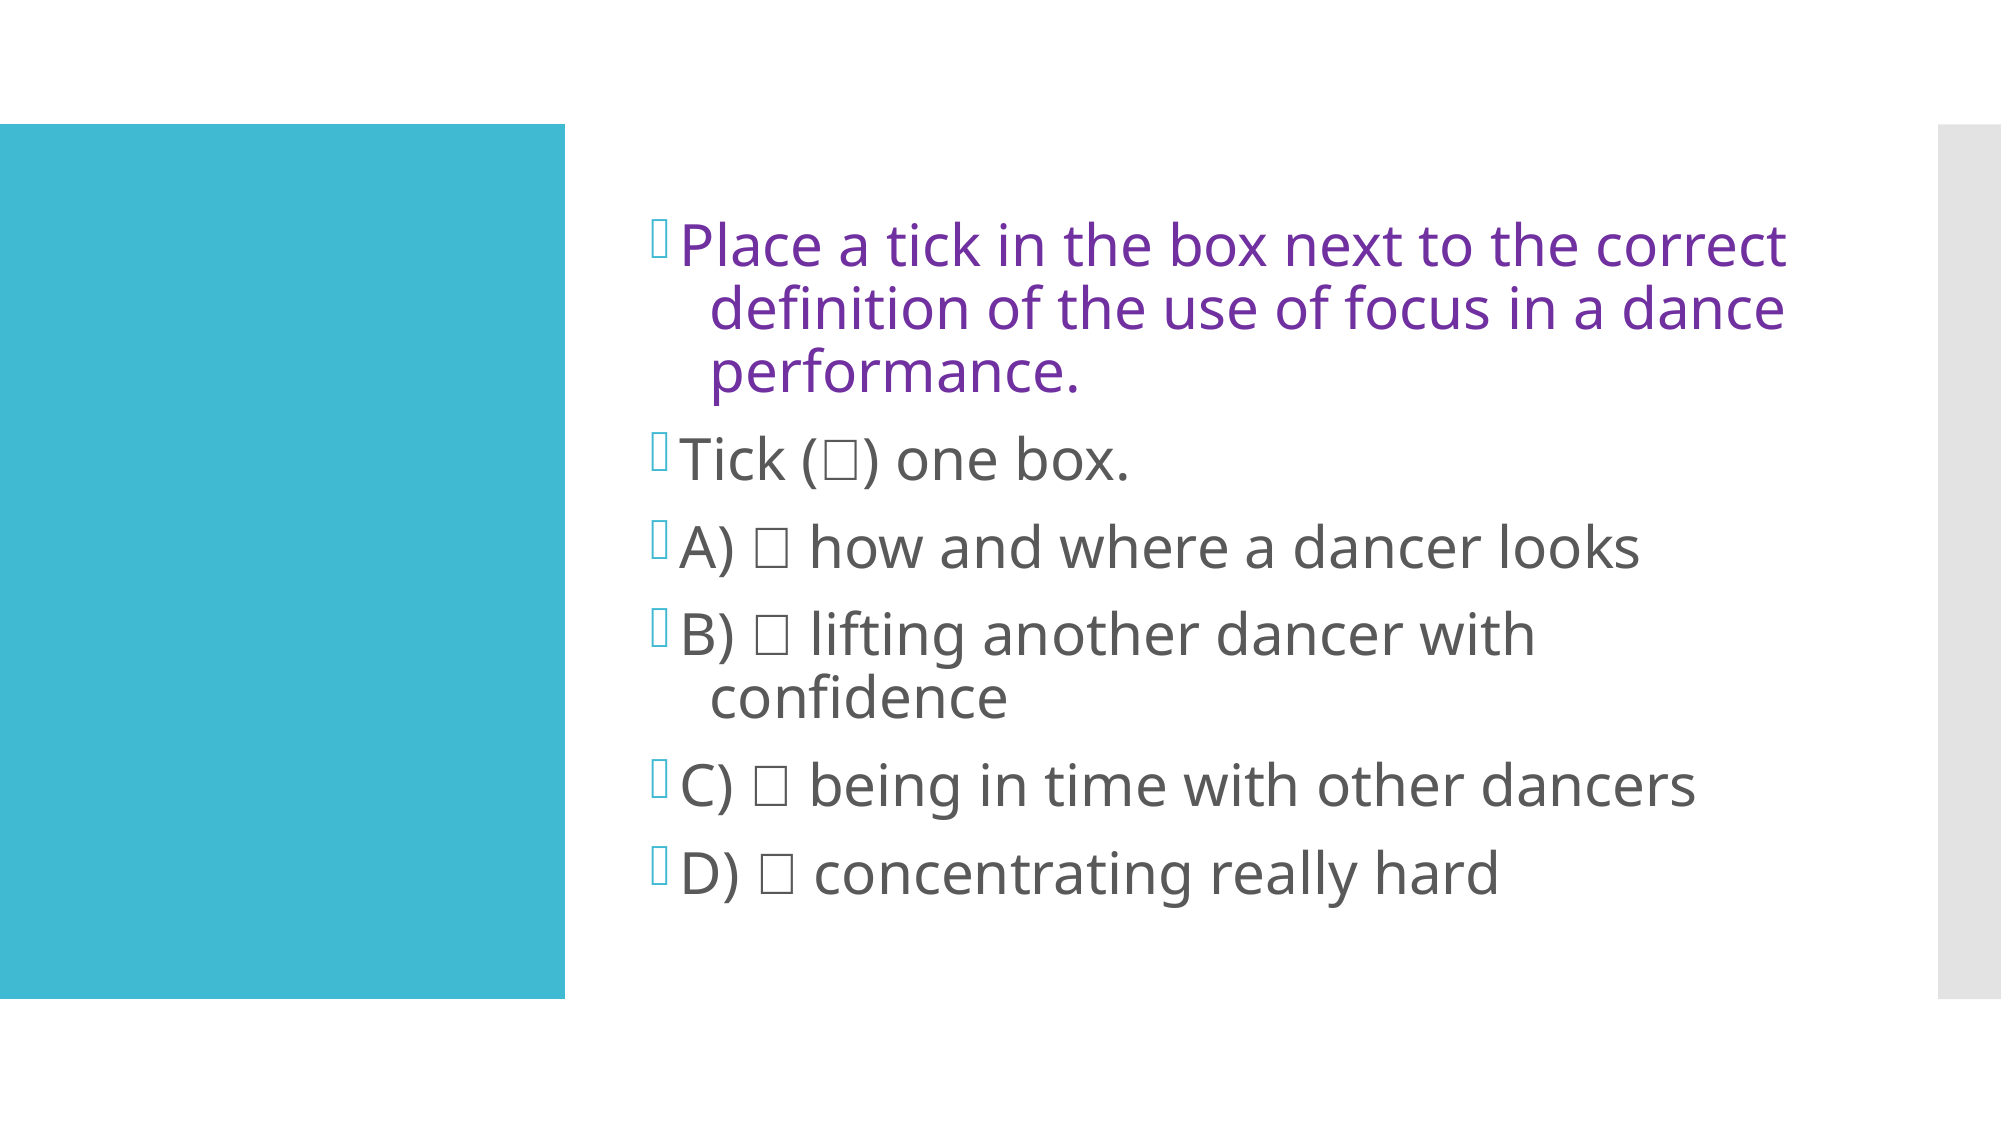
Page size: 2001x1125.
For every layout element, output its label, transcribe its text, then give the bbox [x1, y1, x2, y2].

list Place a tick in the box next to the correct definition of the use of focus in a dance performance. Tick () one box. A)  how and where a dancer looks B)  lifting another dancer with confidence C)  being in time with other dancers D)  concentrating really hard [634, 141, 1835, 982]
